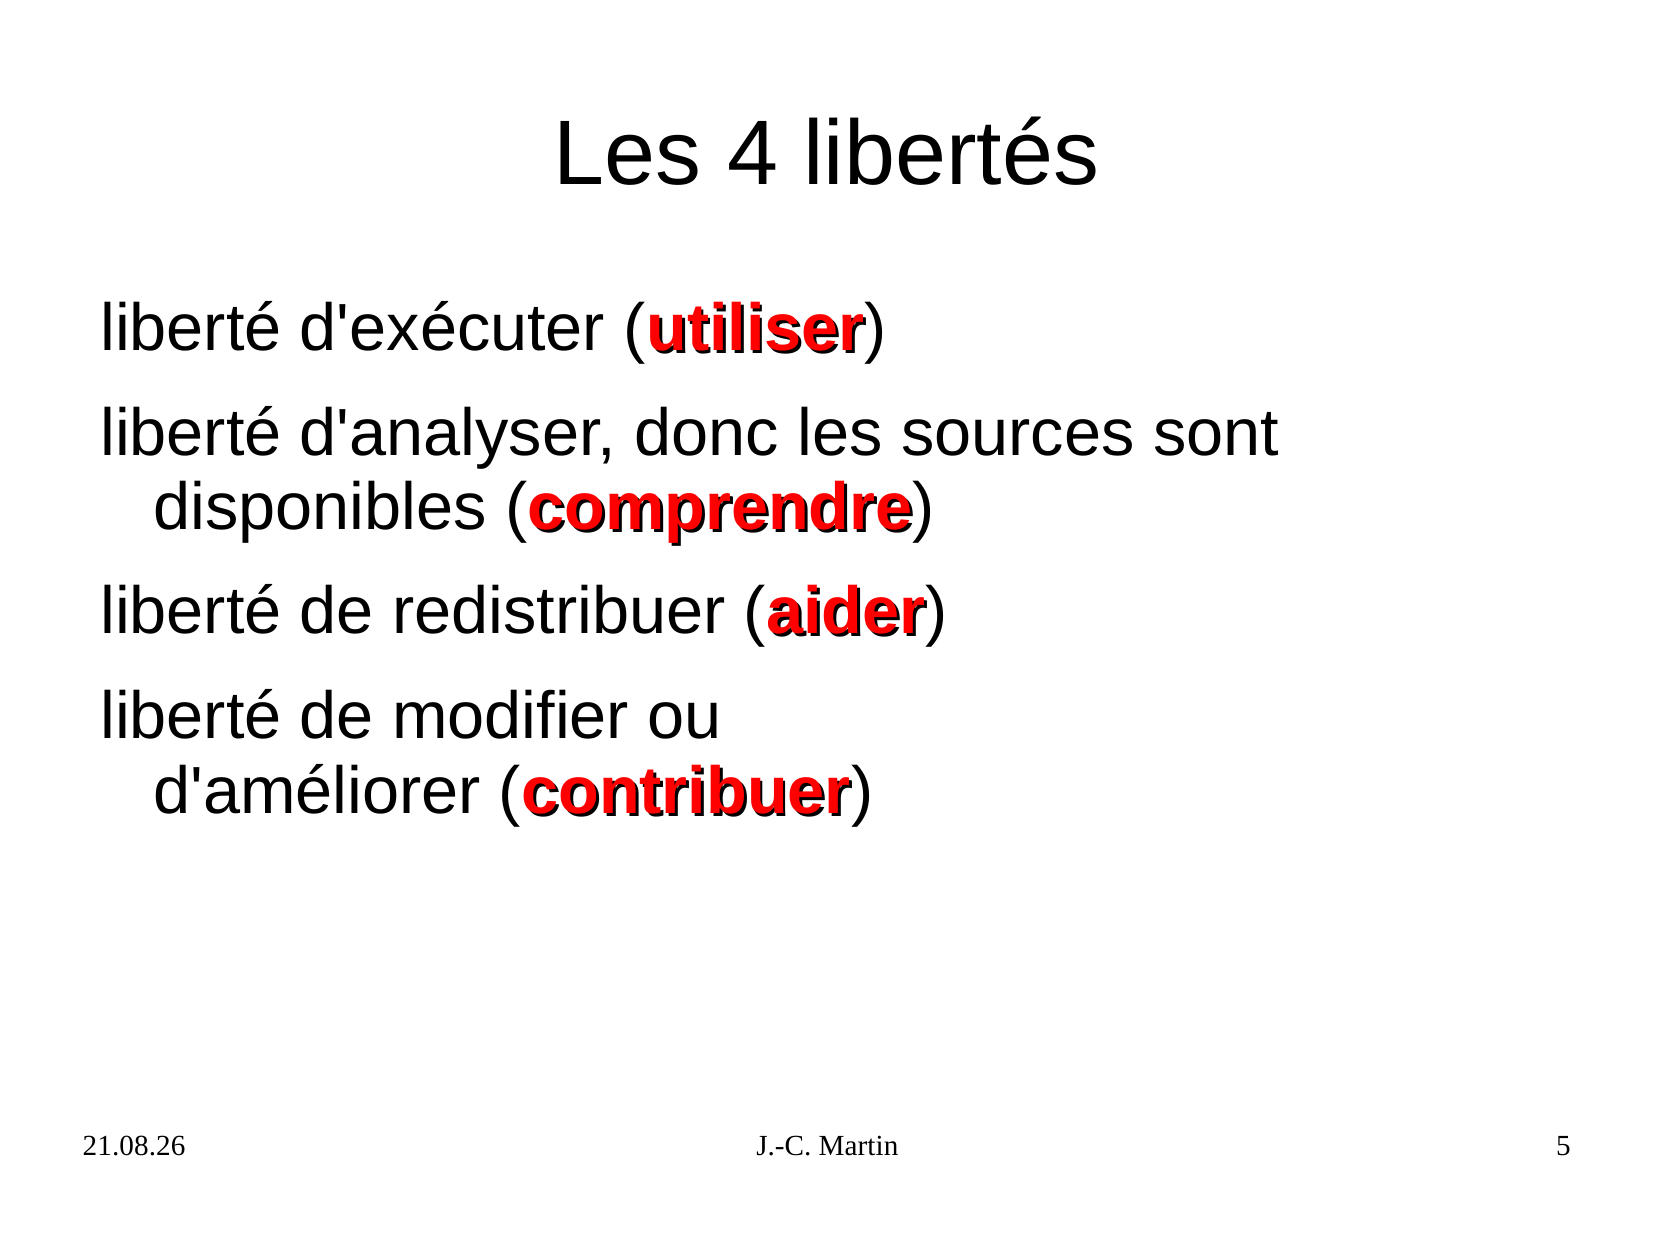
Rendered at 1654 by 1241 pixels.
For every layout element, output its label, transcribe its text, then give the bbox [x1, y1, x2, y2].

title Les 4 libertés [82, 56, 1571, 250]
list liberté d'exécuter (utiliser) liberté d'analyser, donc les sources sont disponibles (comprendre) liberté de redistribuer (aider) liberté de modifier ou d'améliorer (contribuer) [82, 290, 1571, 1094]
